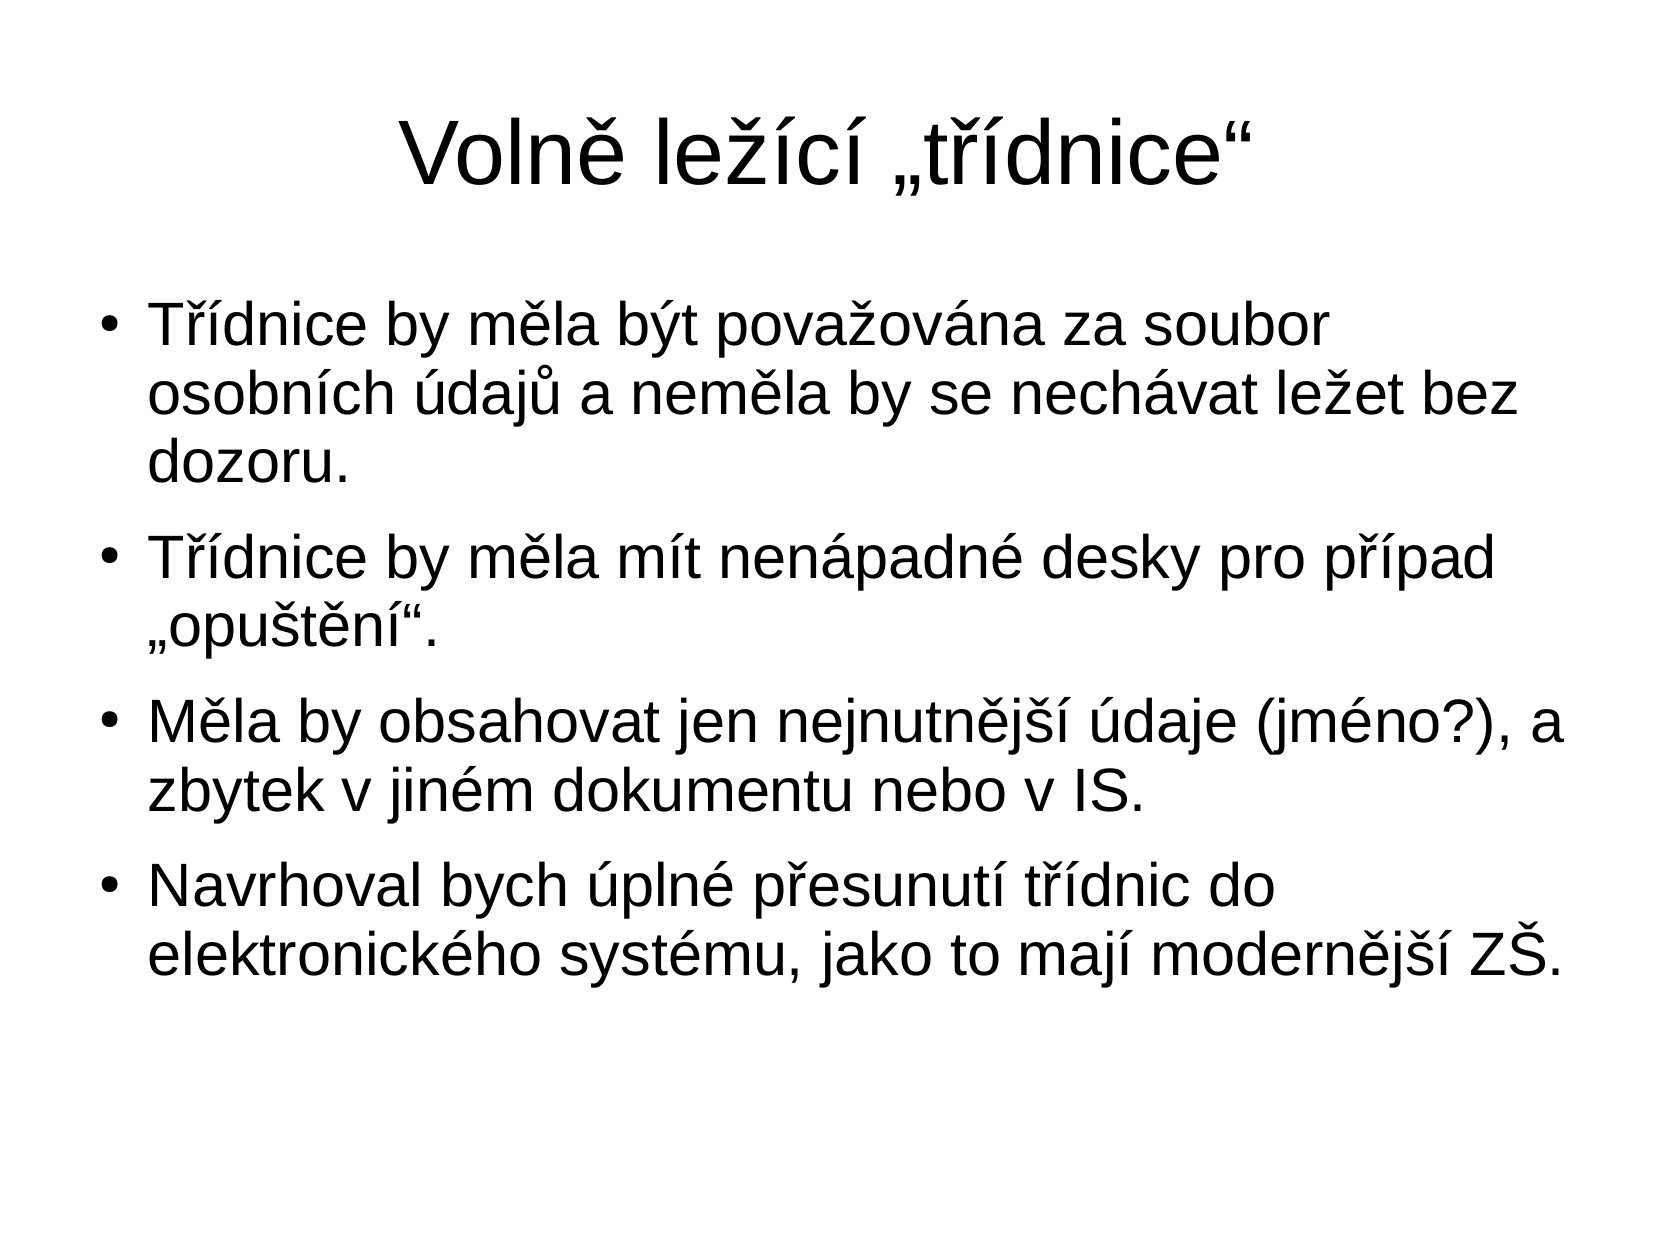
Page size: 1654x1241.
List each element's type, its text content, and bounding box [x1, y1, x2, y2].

list Třídnice by měla být považována za soubor osobních údajů a neměla by se nechávat ležet bez dozoru. Třídnice by měla mít nenápadné desky pro případ „opuštění“. Měla by obsahovat jen nejnutnější údaje (jméno?), a zbytek v jiném dokumentu nebo v IS. Navrhoval bych úplné přesunutí třídnic do elektronického systému, jako to mají modernější ZŠ. [82, 290, 1571, 1010]
title Volně ležící „třídnice“ [82, 49, 1571, 257]
